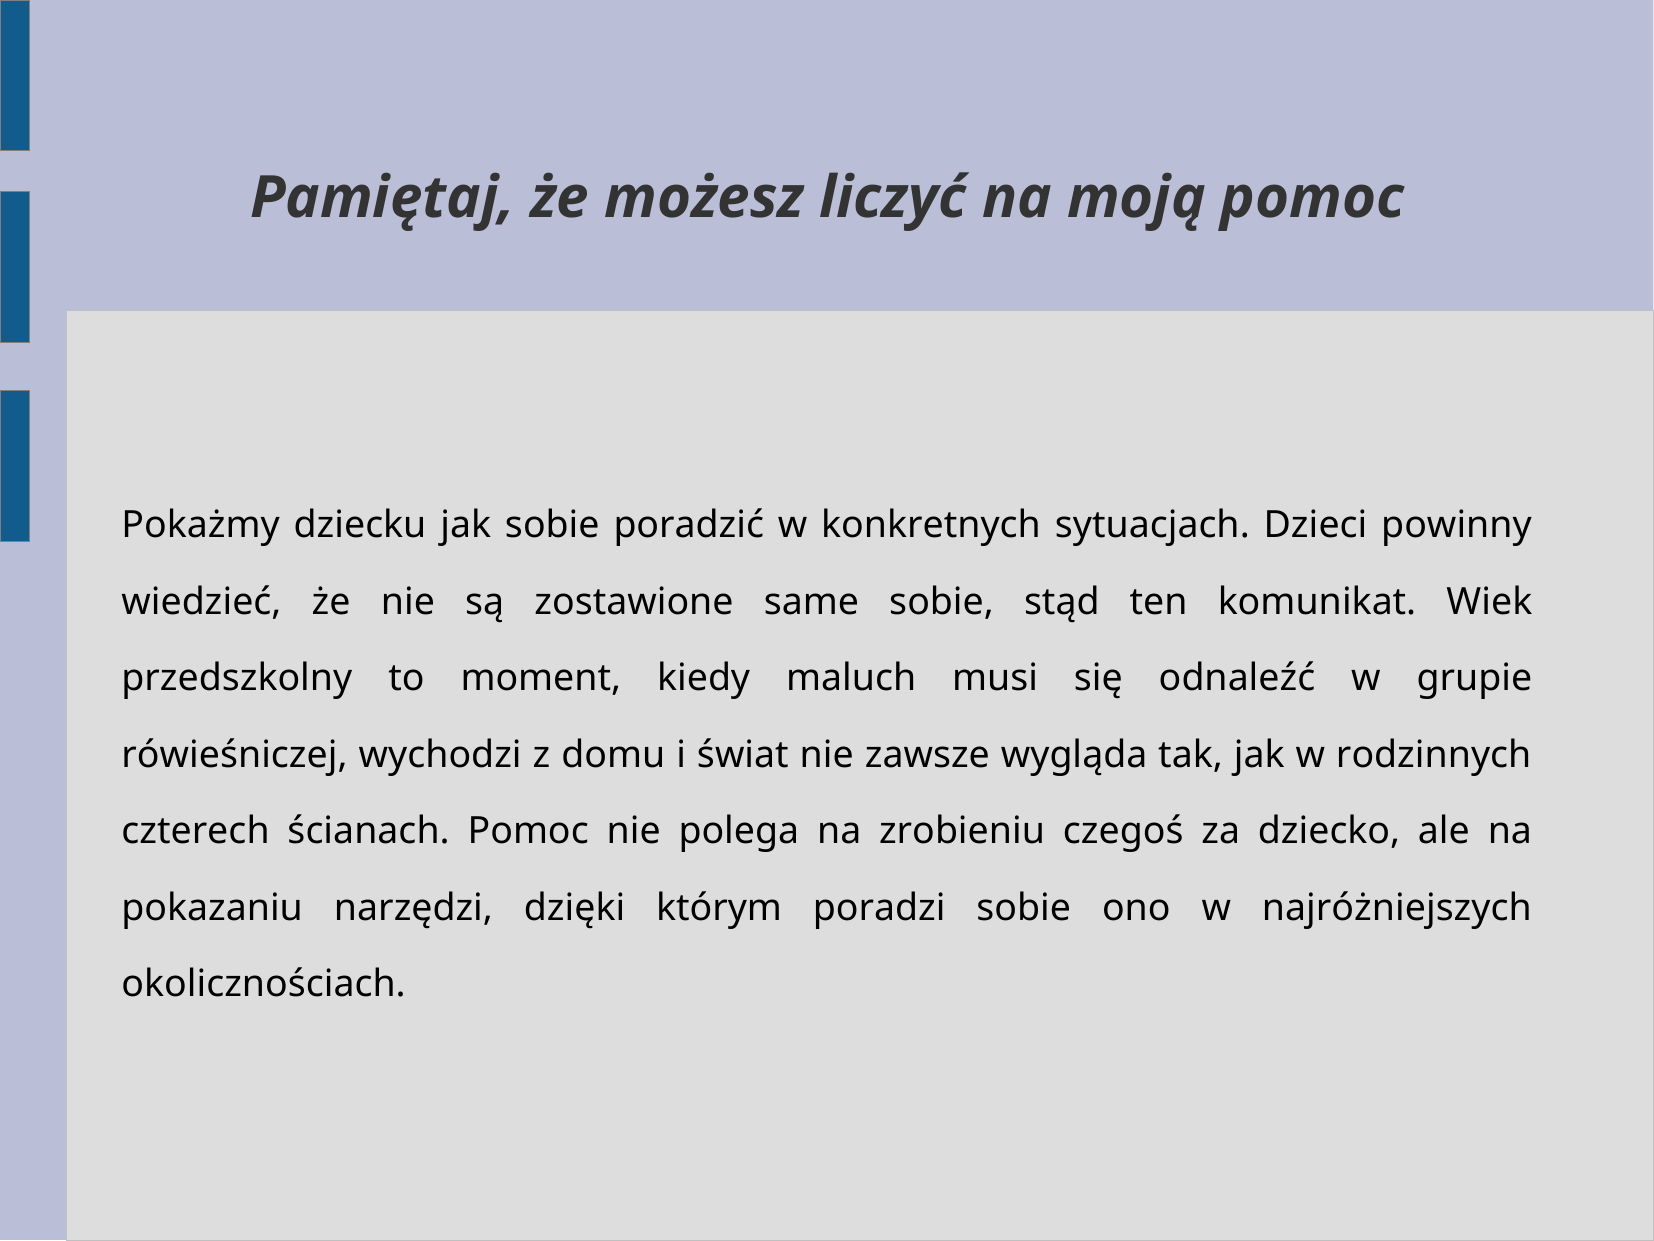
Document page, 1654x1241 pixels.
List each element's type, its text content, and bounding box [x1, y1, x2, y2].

title Pamiętaj, że możesz liczyć na moją pomoc [121, 91, 1534, 299]
list Pokażmy dziecku jak sobie poradzić w konkretnych sytuacjach. Dzieci powinny wiedzieć, że nie są zostawione same sobie, stąd ten komunikat. Wiek przedszkolny to moment, kiedy maluch musi się odnaleźć w grupie rówieśniczej, wychodzi z domu i świat nie zawsze wygląda tak, jak w rodzinnych czterech ścianach. Pomoc nie polega na zrobieniu czegoś za dziecko, ale na pokazaniu narzędzi, dzięki którym poradzi sobie ono w najróżniejszych okolicznościach. [121, 344, 1534, 1126]
